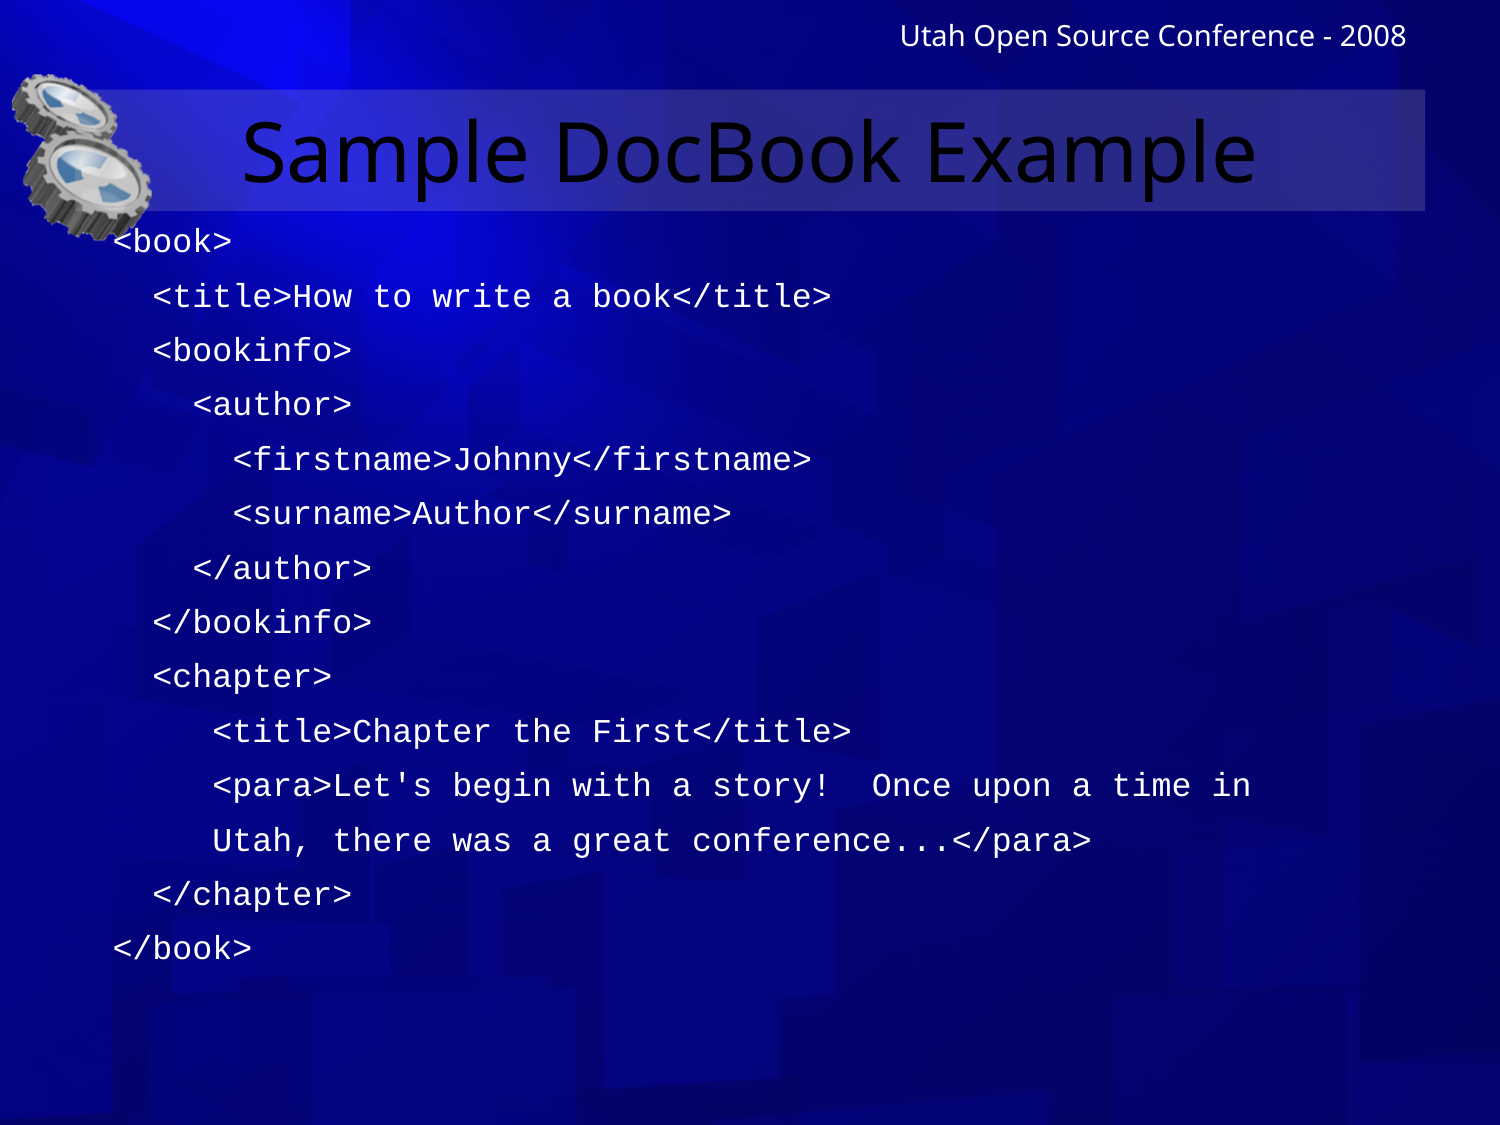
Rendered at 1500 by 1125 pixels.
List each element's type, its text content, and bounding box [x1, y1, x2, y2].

list <book> <title>How to write a book</title> <bookinfo> <author> <firstname>Johnny</firstname> <surname>Author</surname> </author> </bookinfo> <chapter> <title>Chapter the First</title> <para>Let's begin with a story! Once upon a time in Utah, there was a great conference...</para> </chapter> </book> [112, 224, 1388, 998]
title Sample DocBook Example [75, 96, 1426, 204]
picture [0, 0, 1500, 1125]
